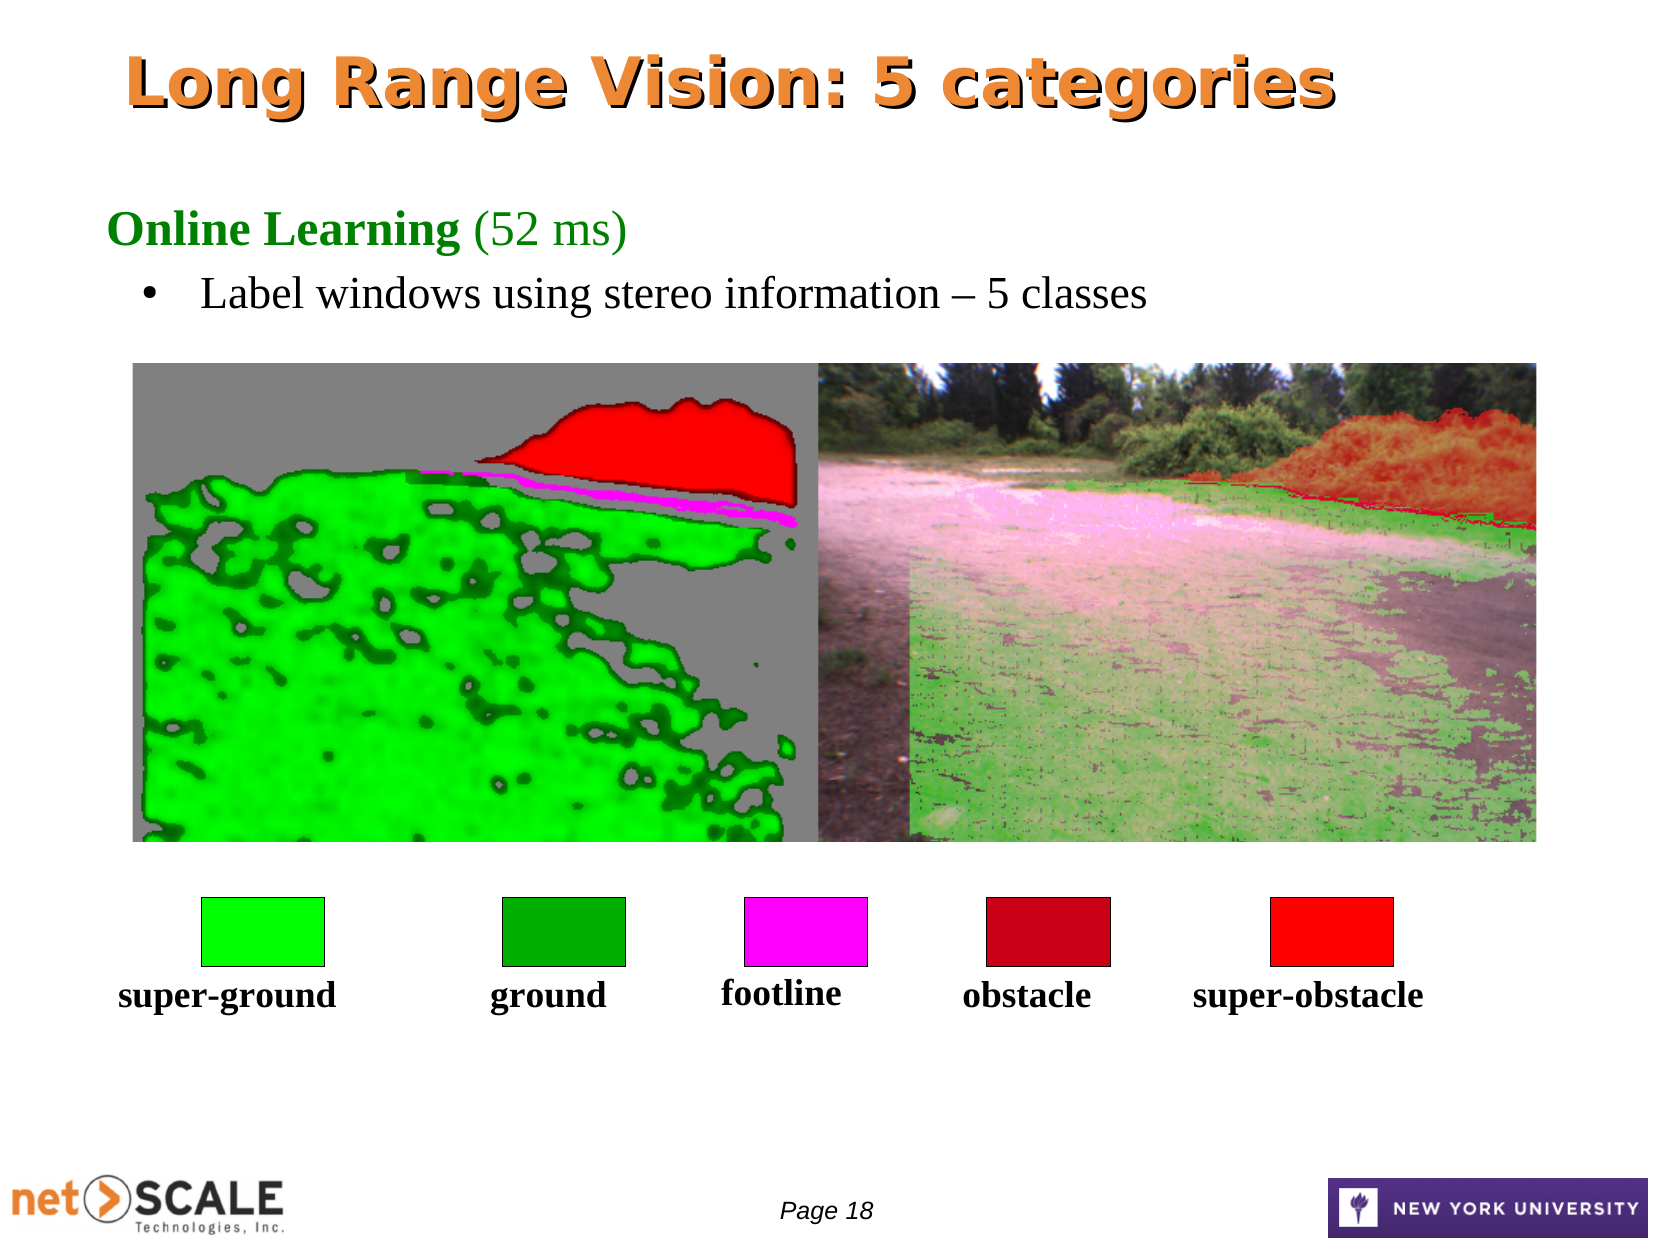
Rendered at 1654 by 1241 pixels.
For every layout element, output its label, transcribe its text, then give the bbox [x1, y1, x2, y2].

title Long Range Vision: 5 categories [123, 0, 1626, 166]
text_box super-ground [118, 974, 502, 1024]
text_box [986, 897, 1111, 967]
picture [12, 1174, 284, 1235]
picture [1328, 1178, 1648, 1238]
text_box footline [711, 971, 1025, 1021]
text_box super-obstacle [1192, 974, 1565, 1024]
text_box ground [502, 974, 748, 1024]
text_box [201, 897, 325, 967]
text_box obstacle [962, 974, 1192, 1024]
text_box [744, 897, 868, 967]
text_box [1270, 897, 1394, 967]
text_box [502, 897, 626, 967]
picture [132, 363, 1537, 842]
text_box Online Learning (52 ms) Label windows using stereo information – 5 classes [106, 200, 1580, 334]
